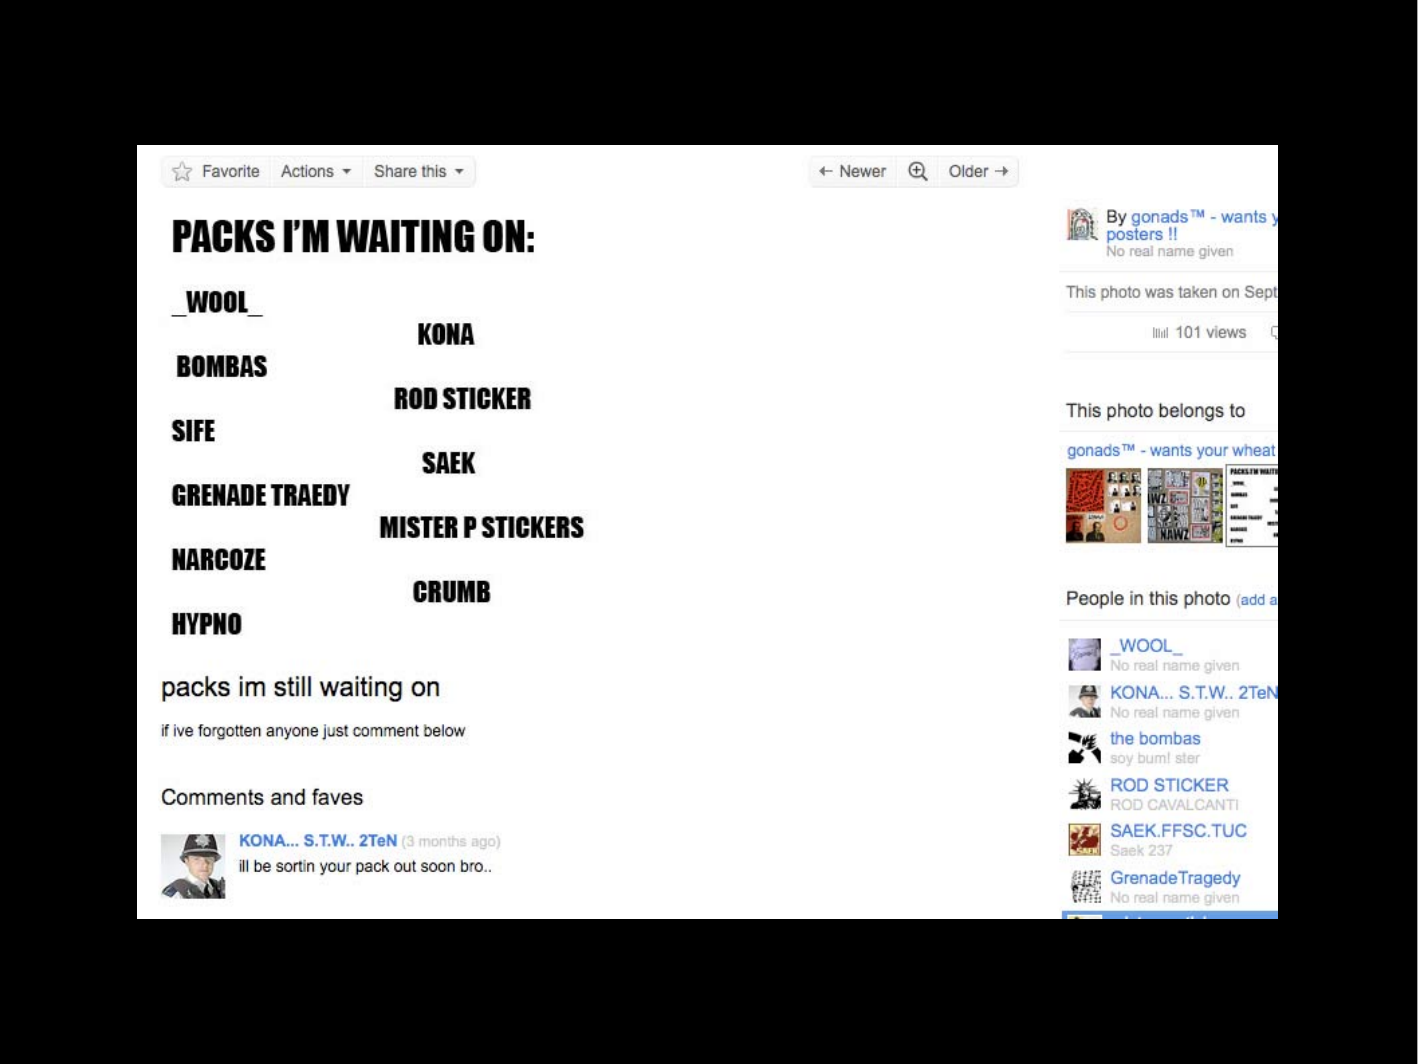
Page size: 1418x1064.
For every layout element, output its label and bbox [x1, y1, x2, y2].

picture [137, 145, 1278, 919]
